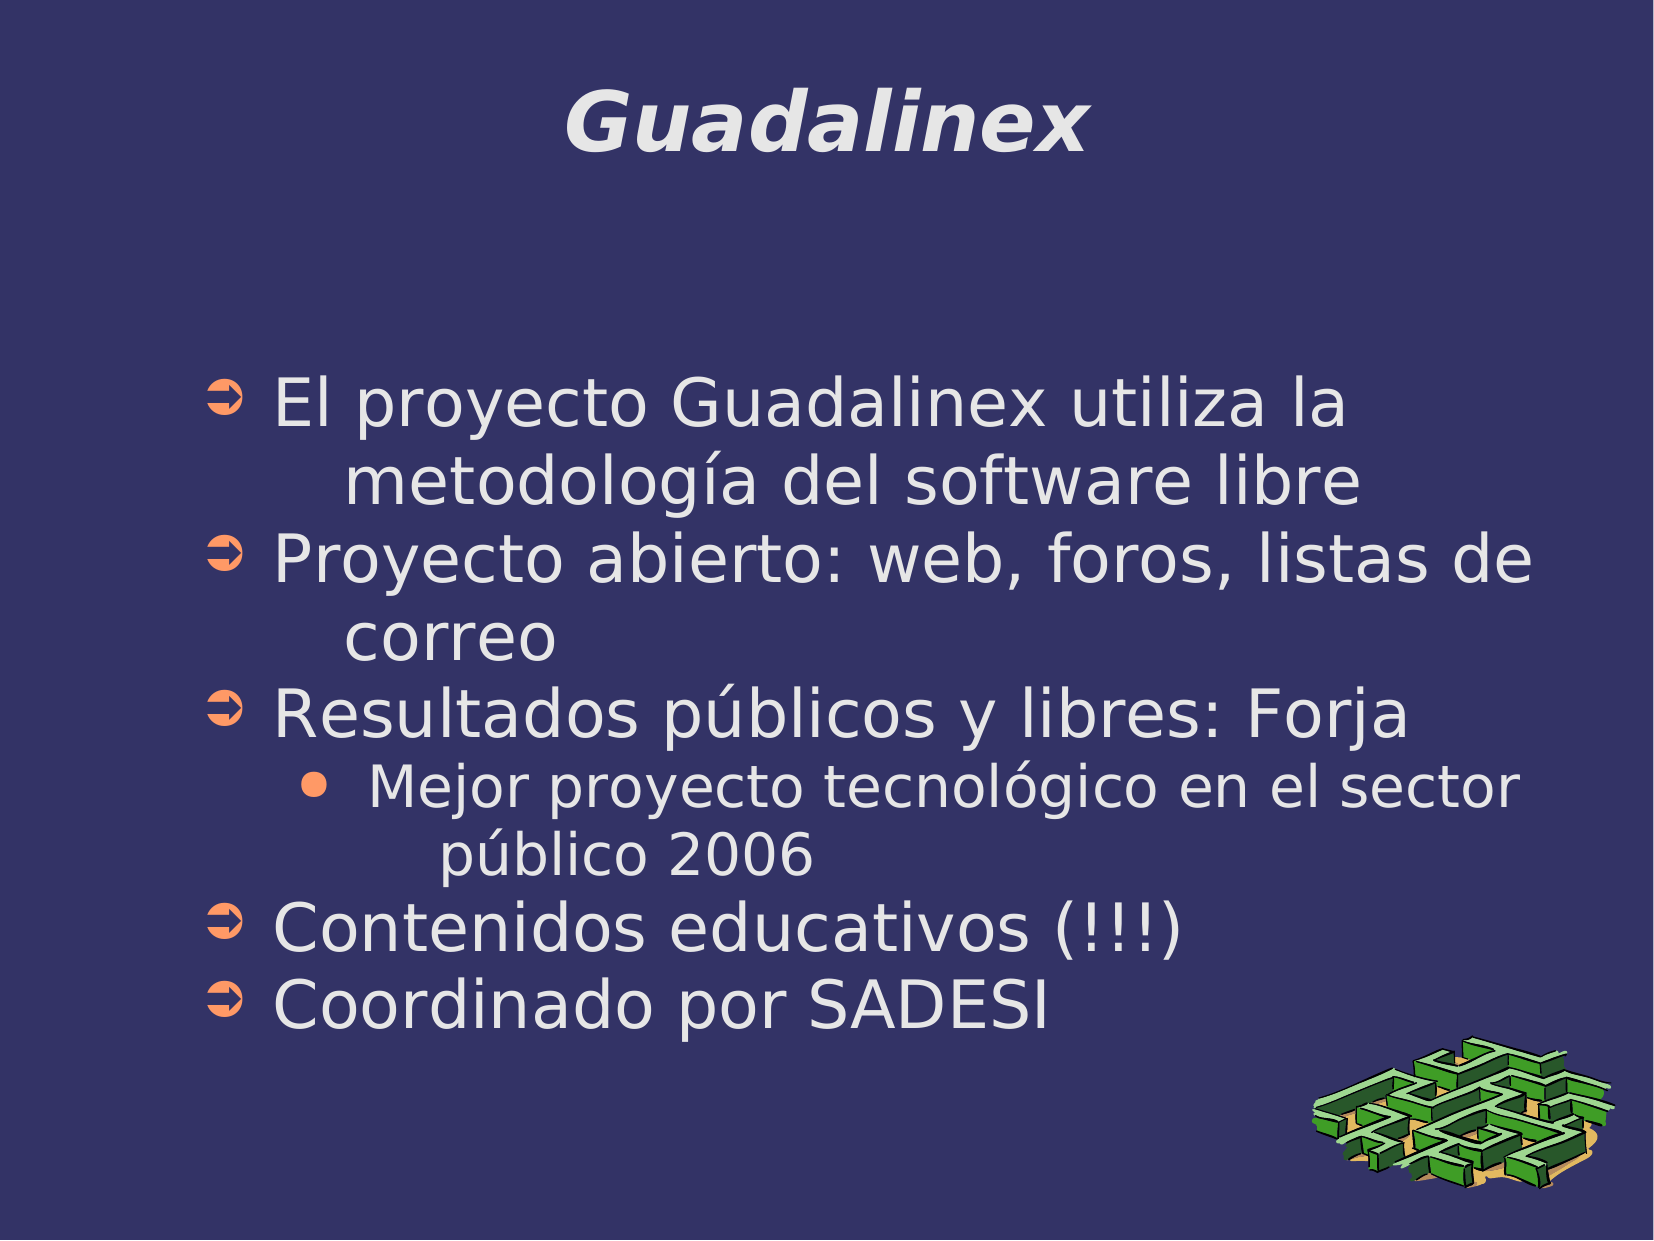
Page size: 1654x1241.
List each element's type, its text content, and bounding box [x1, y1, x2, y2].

list El proyecto Guadalinex utiliza la metodología del software libre Proyecto abierto: web, foros, listas de correo Resultados públicos y libres: Forja Mejor proyecto tecnológico en el sector público 2006 Contenidos educativos (!!!) Coordinado por SADESI [178, 364, 1570, 1147]
title Guadalinex [121, 19, 1534, 227]
